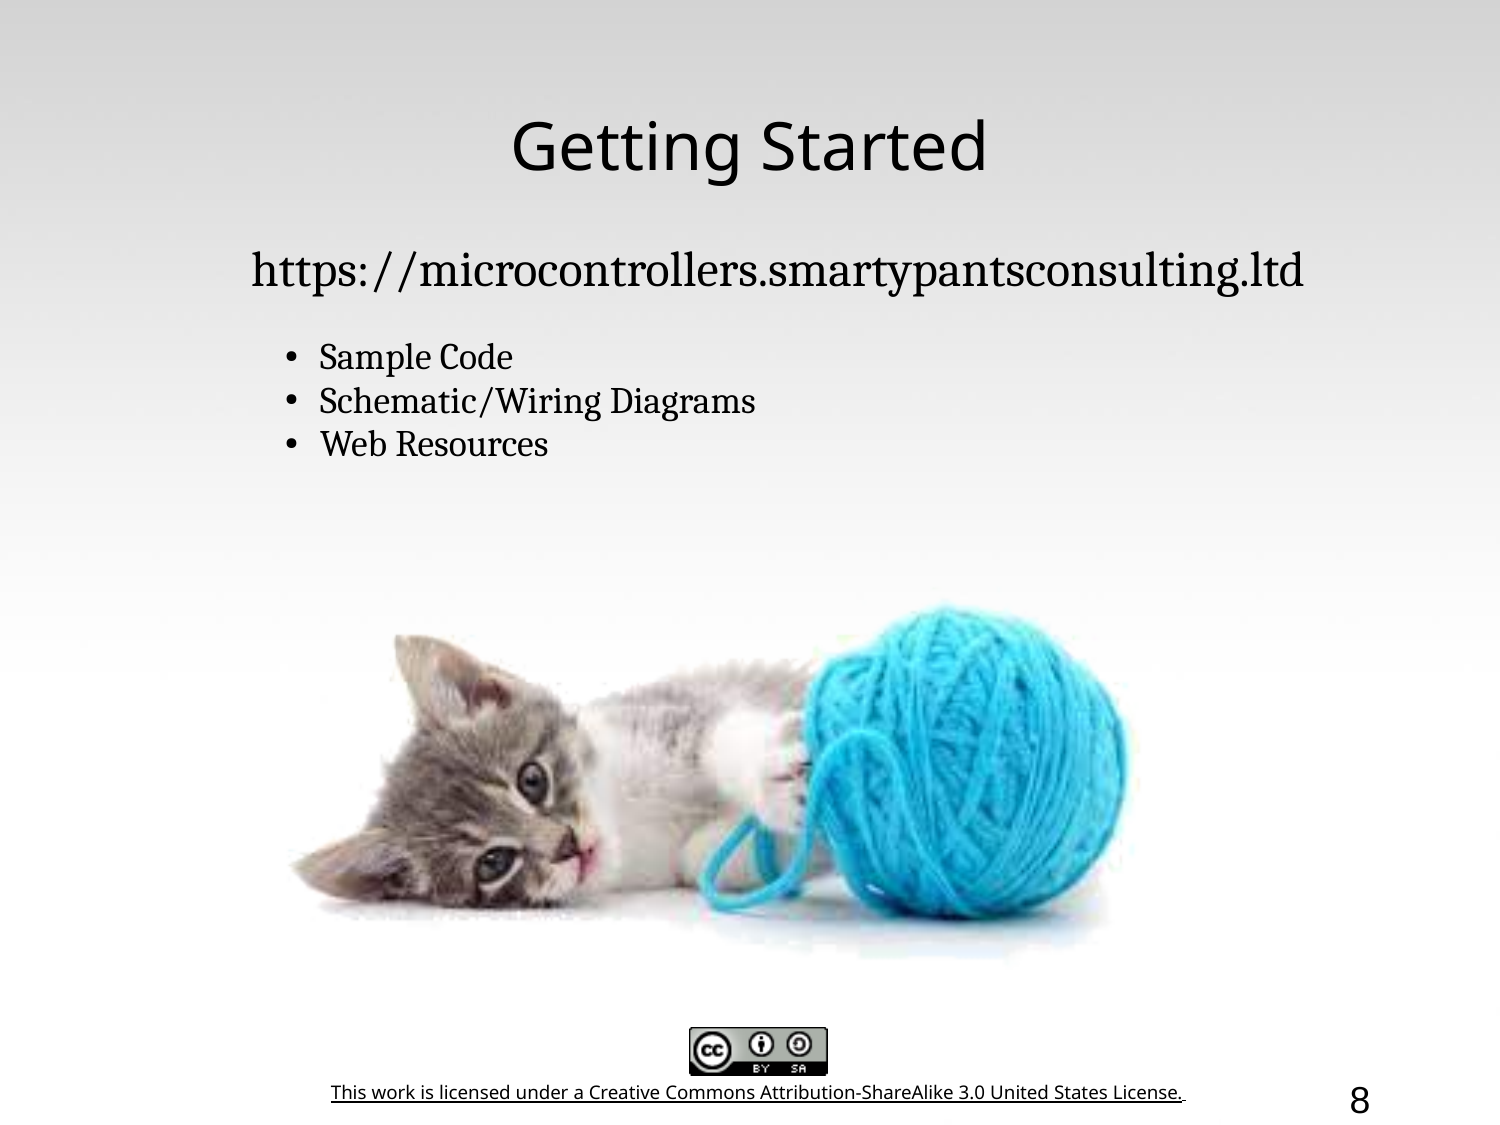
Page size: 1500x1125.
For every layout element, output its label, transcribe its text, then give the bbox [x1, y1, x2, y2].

list https://microcontrollers.smartypantsconsulting.ltd [112, 228, 1388, 344]
title Getting Started [112, 49, 1388, 228]
text_box Sample Code Schematic/Wiring Diagrams Web Resources [270, 328, 1291, 478]
picture [0, 0, 1500, 1125]
